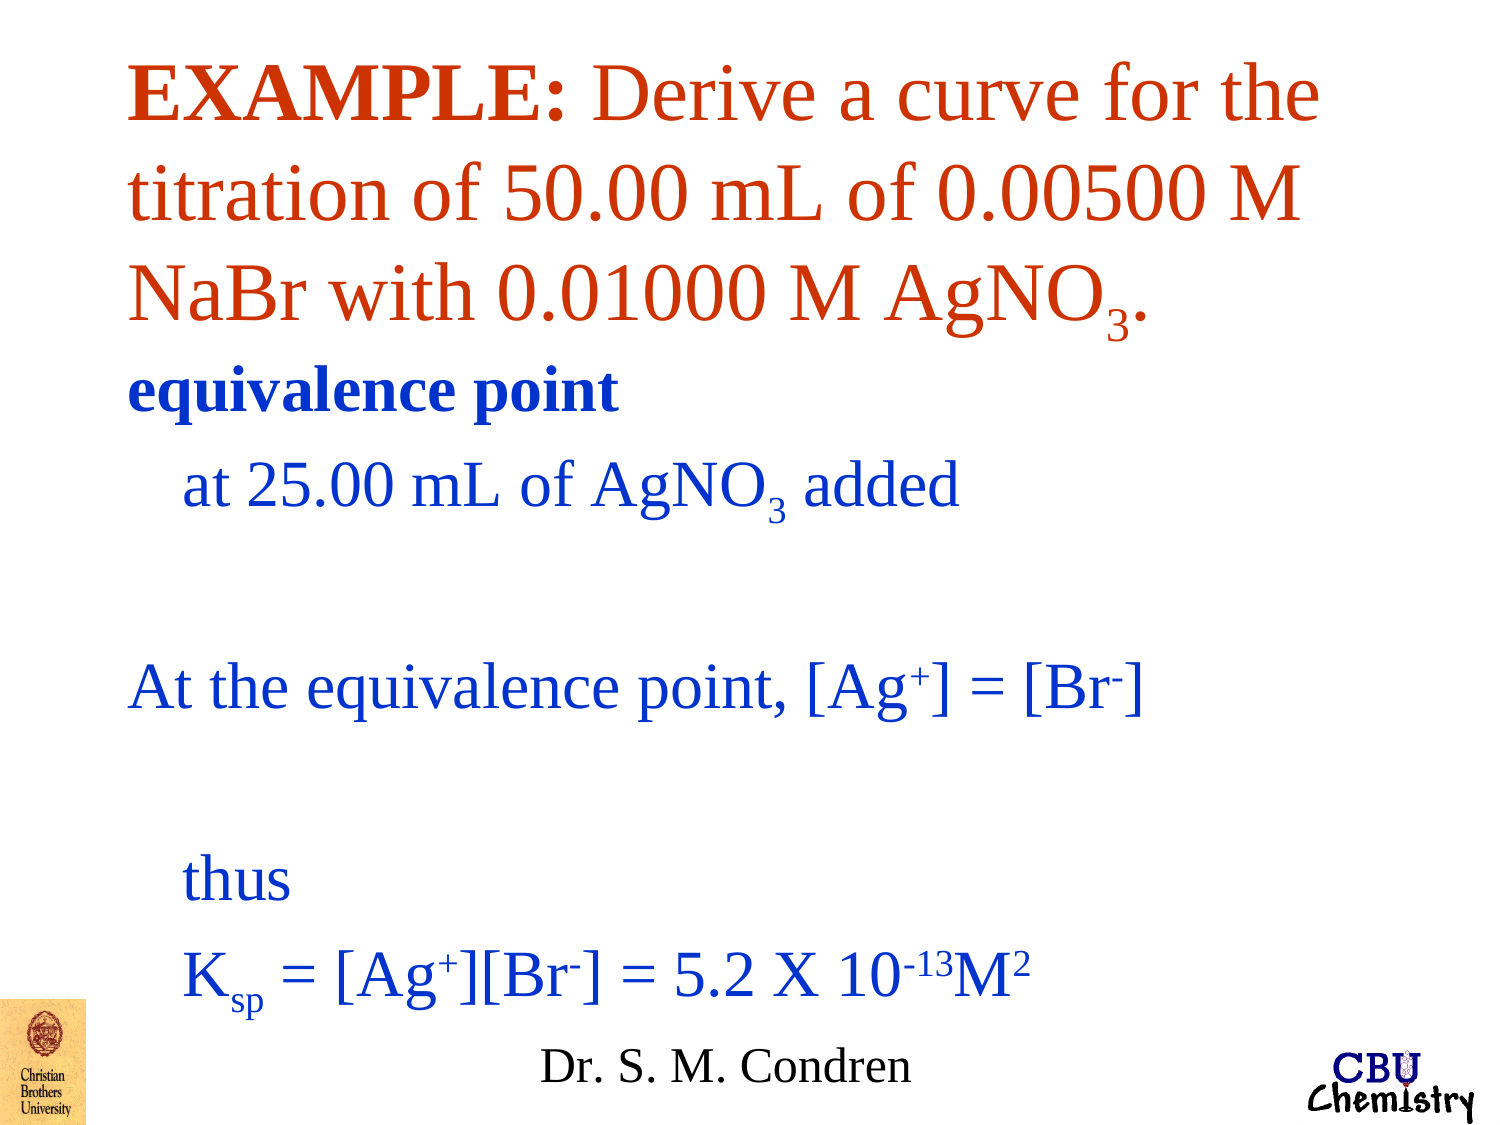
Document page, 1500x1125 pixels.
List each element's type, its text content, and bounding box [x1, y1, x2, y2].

title EXAMPLE: Derive a curve for the titration of 50.00 mL of 0.00500 M NaBr with 0.01000 M AgNO3. [112, 29, 1388, 337]
list equivalence point at 25.00 mL of AgNO3 added At the equivalence point, [Ag+] = [Br-] thus Ksp = [Ag+][Br-] = 5.2 X 10-13M2 [112, 337, 1388, 1035]
